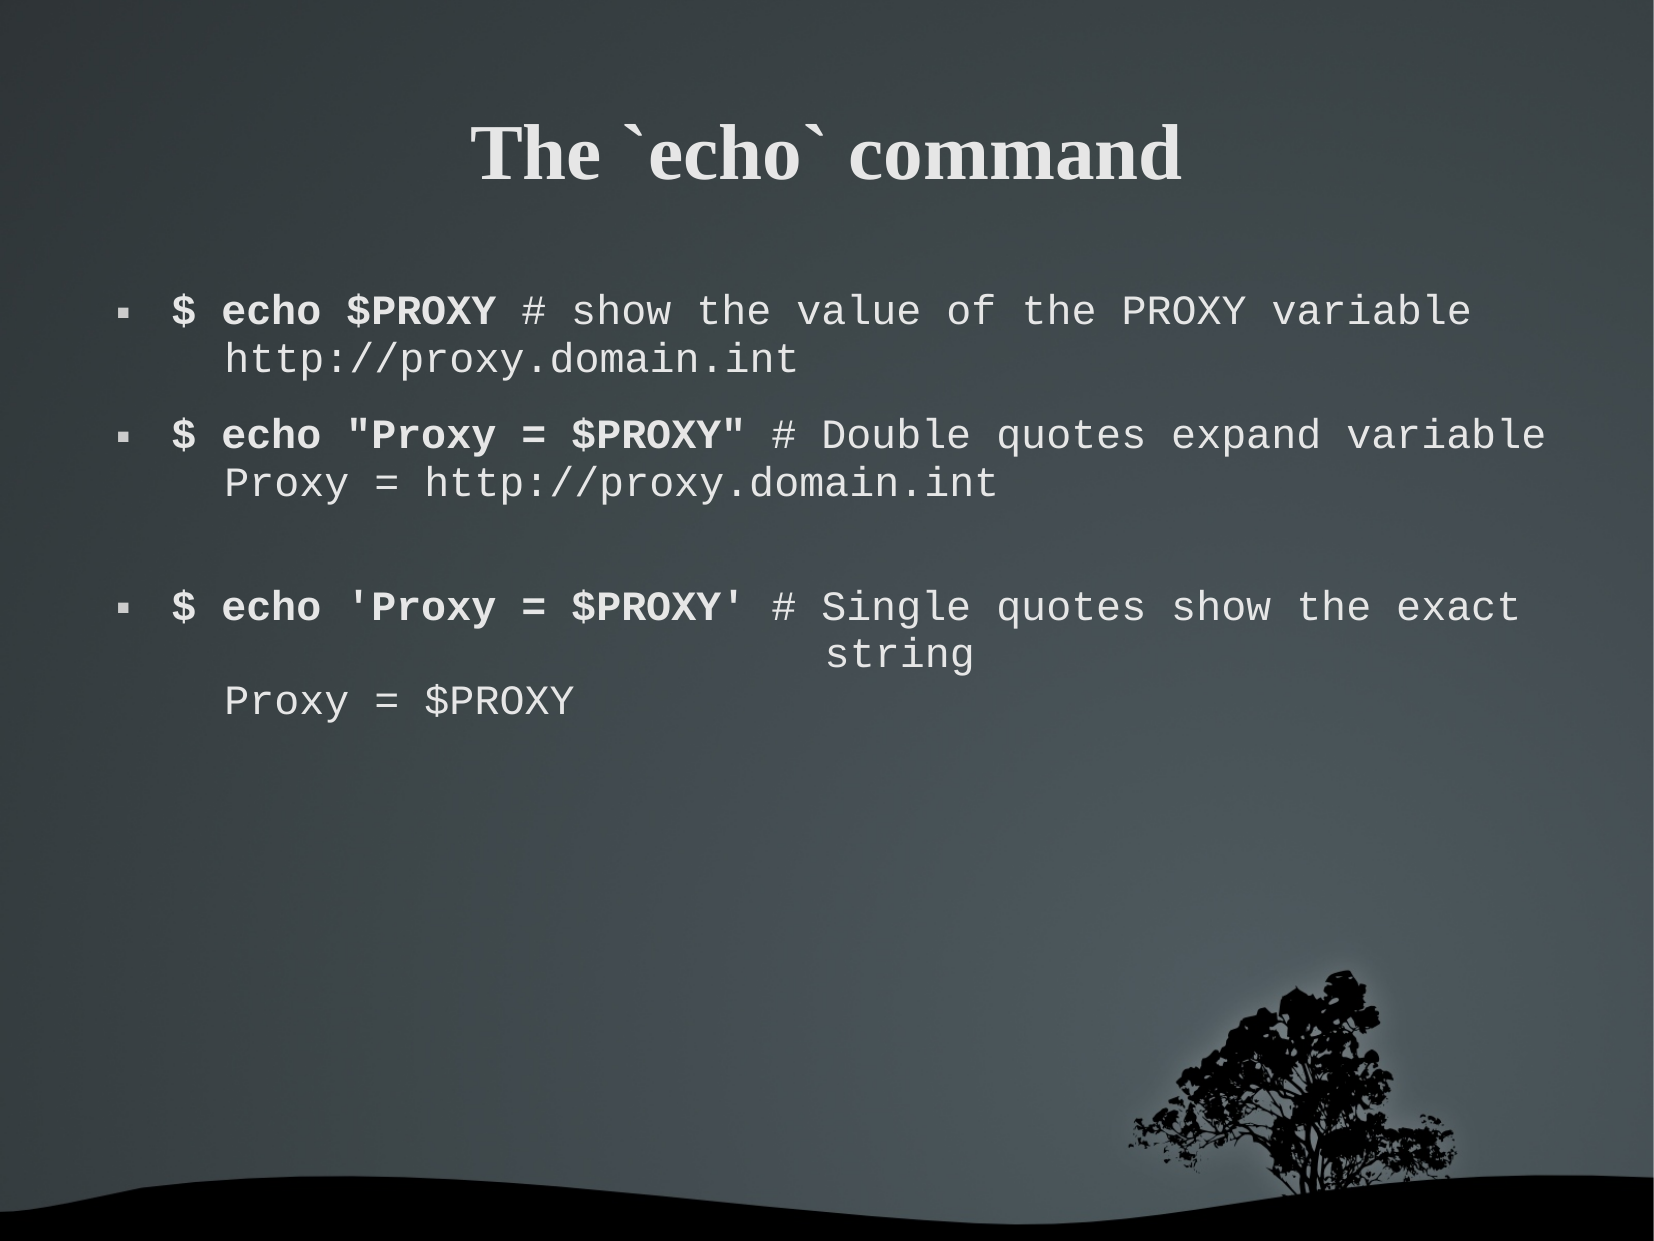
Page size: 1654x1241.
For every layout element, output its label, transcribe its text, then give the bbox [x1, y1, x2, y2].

title The `echo` command [82, 0, 1571, 290]
picture [0, 0, 1654, 1241]
list $ echo $PROXY # show the value of the PROXY variable http://proxy.domain.int $ echo "Proxy = $PROXY" # Double quotes expand variable Proxy = http://proxy.domain.int $ echo 'Proxy = $PROXY' # Single quotes show the exact string Proxy = $PROXY [82, 290, 1571, 1109]
